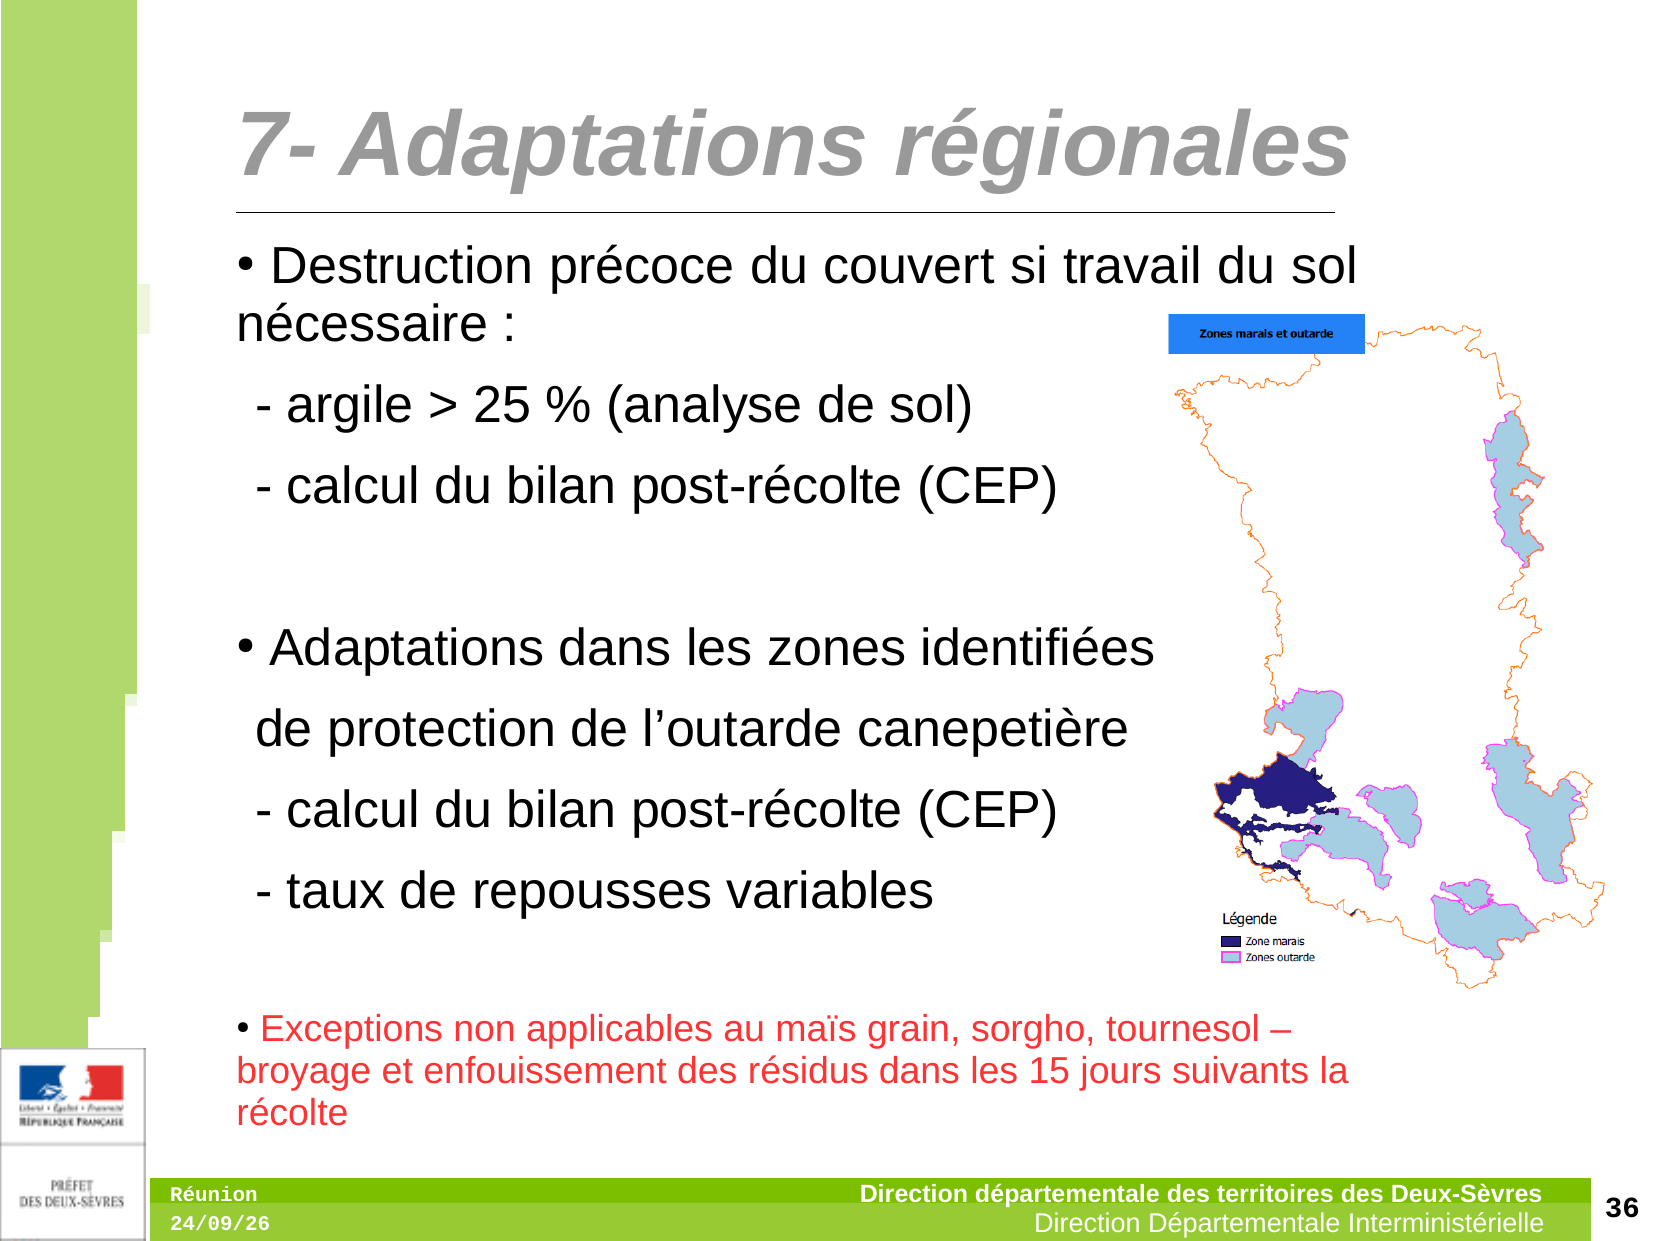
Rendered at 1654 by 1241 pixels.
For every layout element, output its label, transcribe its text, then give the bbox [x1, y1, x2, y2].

title 7- Adaptations régionales [236, 69, 1447, 218]
picture [0, 0, 1654, 1241]
list Destruction précoce du couvert si travail du sol nécessaire : - argile > 25 % (analyse de sol) - calcul du bilan post-récolte (CEP) Adaptations dans les zones identifiées de protection de l’outarde canepetière - calcul du bilan post-récolte (CEP) - taux de repousses variables Exceptions non applicables au maïs grain, sorgho, tournesol – broyage et enfouissement des résidus dans les 15 jours suivants la récolte [236, 236, 1359, 1130]
